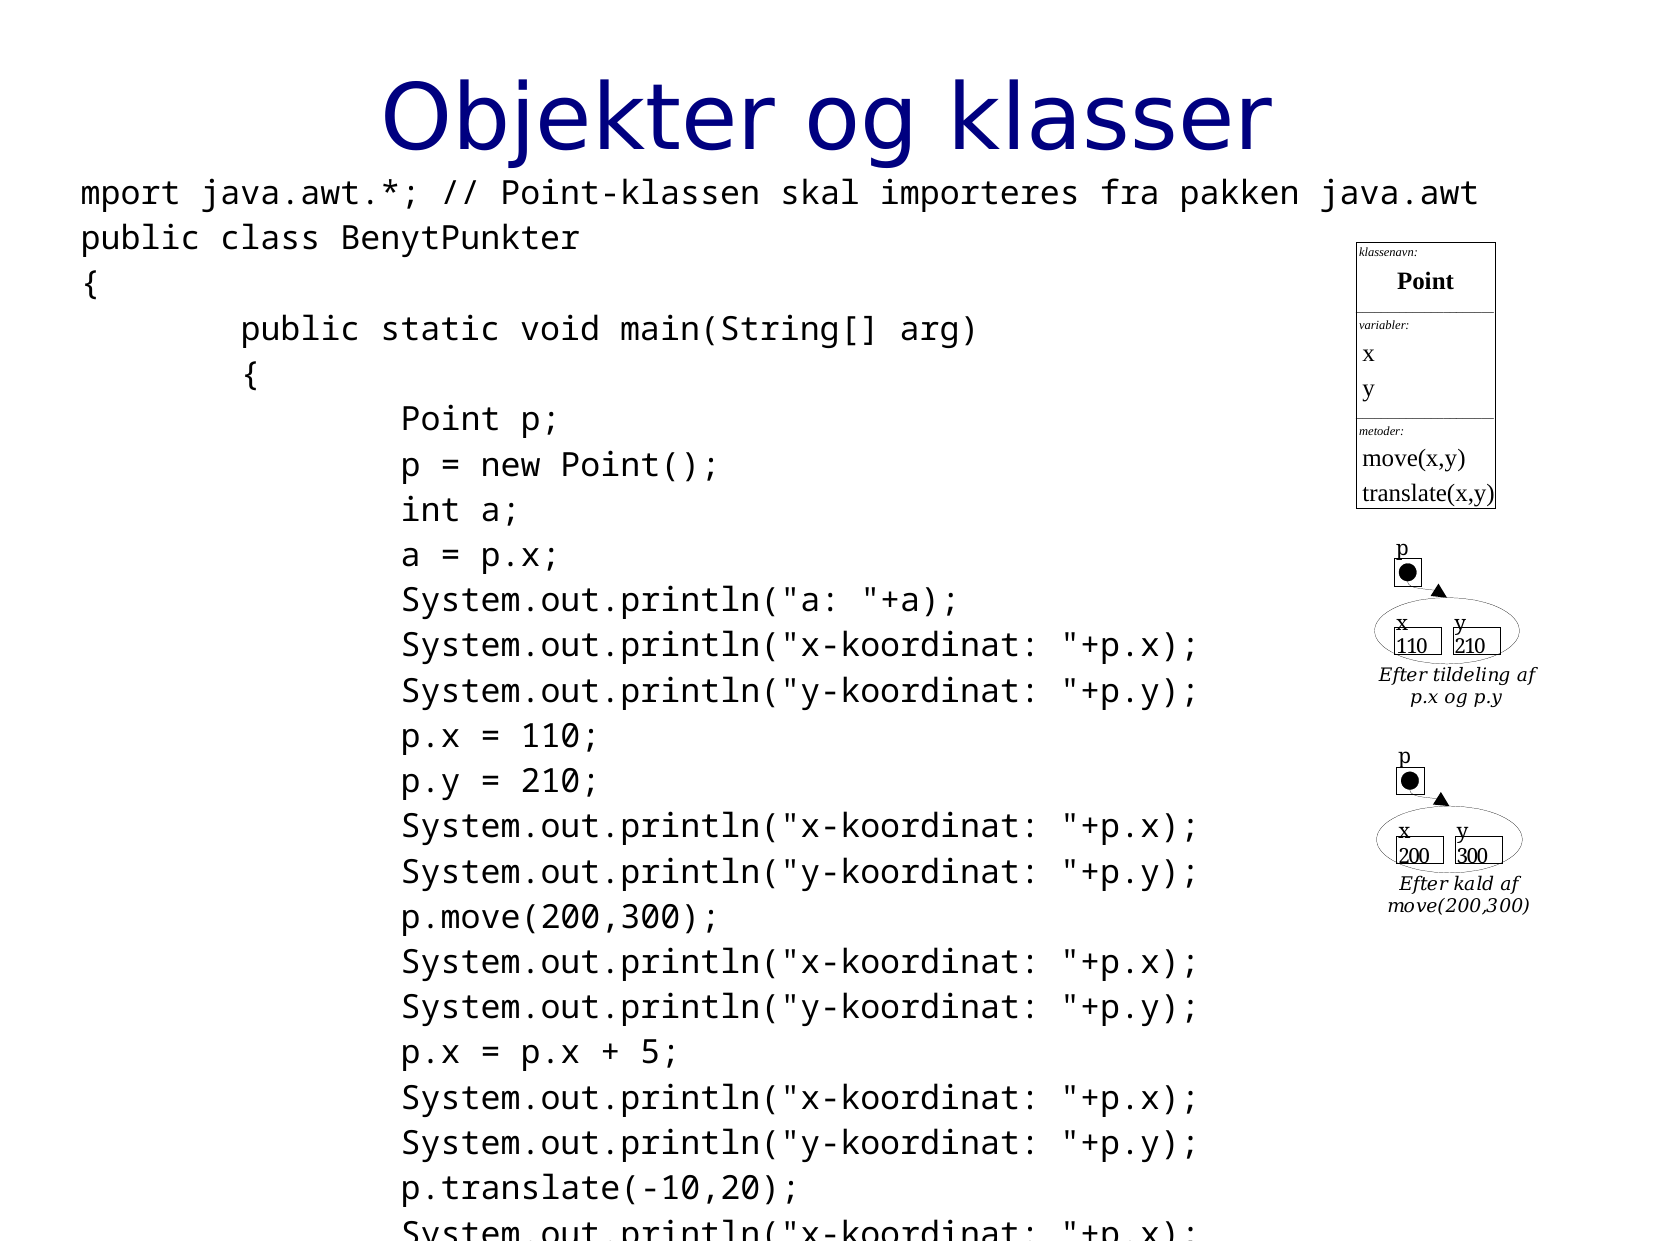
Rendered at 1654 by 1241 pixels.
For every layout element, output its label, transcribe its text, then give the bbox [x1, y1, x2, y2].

chart [1288, 723, 1577, 936]
title Objekter og klasser [105, 14, 1549, 222]
text_box mport java.awt.*; // Point-klassen skal importeres fra pakken java.awt public class BenytPunkter { public static void main(String[] arg) { Point p; p = new Point(); int a; a = p.x; System.out.println("a: "+a); System.out.println("x-koordinat: "+p.x); System.out.println("y-koordinat: "+p.y); p.x = 110; p.y = 210; System.out.println("x-koordinat: "+p.x); System.out.println("y-koordinat: "+p.y); p.move(200,300); System.out.println("x-koordinat: "+p.x); System.out.println("y-koordinat: "+p.y); p.x = p.x + 5; System.out.println("x-koordinat: "+p.x); System.out.println("y-koordinat: "+p.y); p.translate(-10,20); System.out.println("x-koordinat: "+p.x); System.out.println("y-koordinat: "+p.y); } } [80, 169, 1519, 1241]
chart [1278, 237, 1574, 718]
